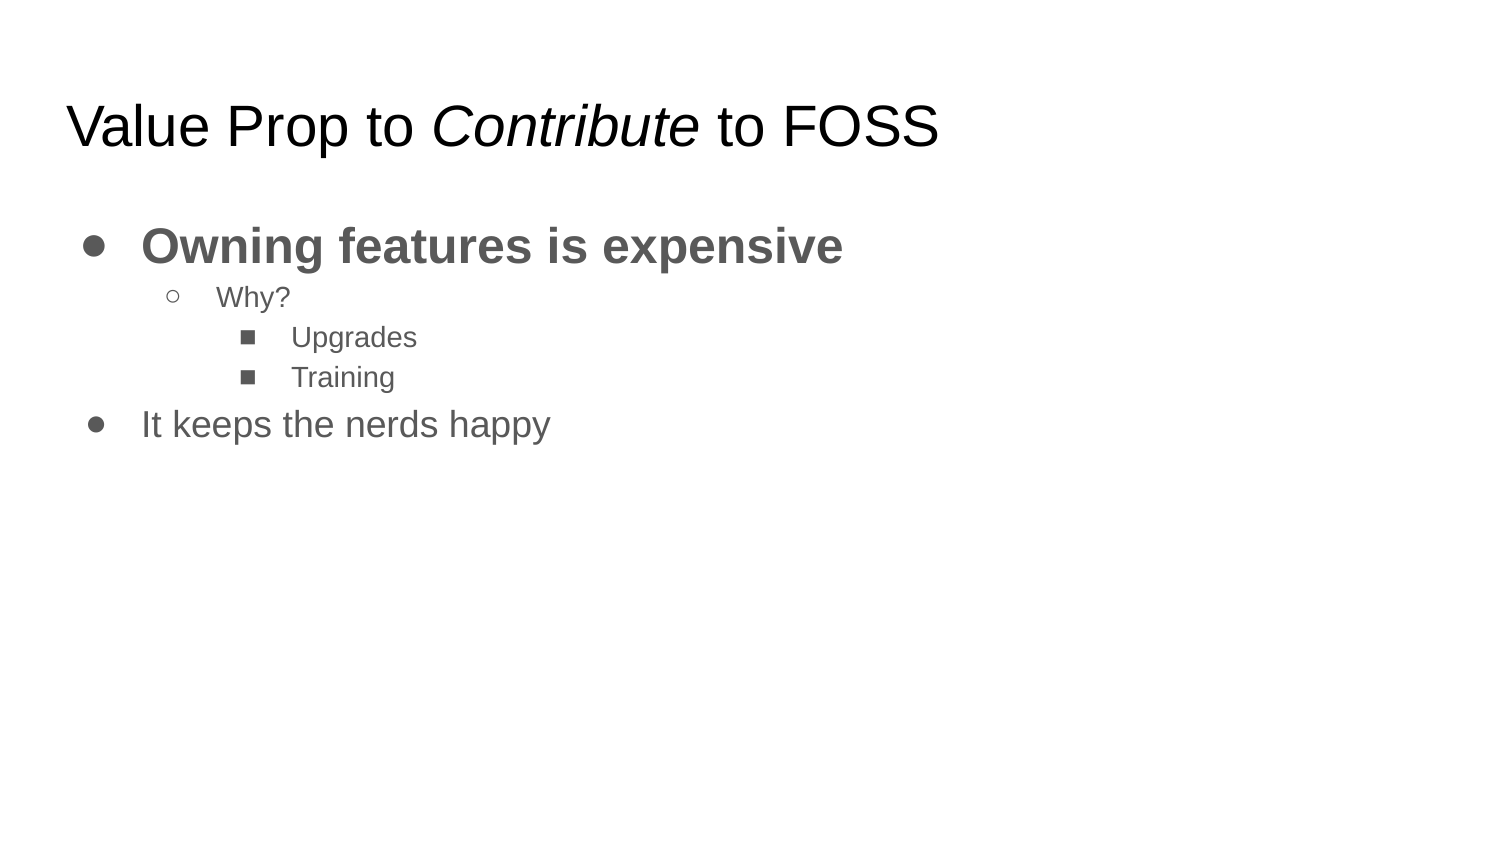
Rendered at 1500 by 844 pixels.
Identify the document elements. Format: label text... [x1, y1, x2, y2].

title Value Prop to Contribute to FOSS [51, 72, 1449, 167]
list Owning features is expensive Why? Upgrades Training It keeps the nerds happy [51, 189, 1449, 750]
